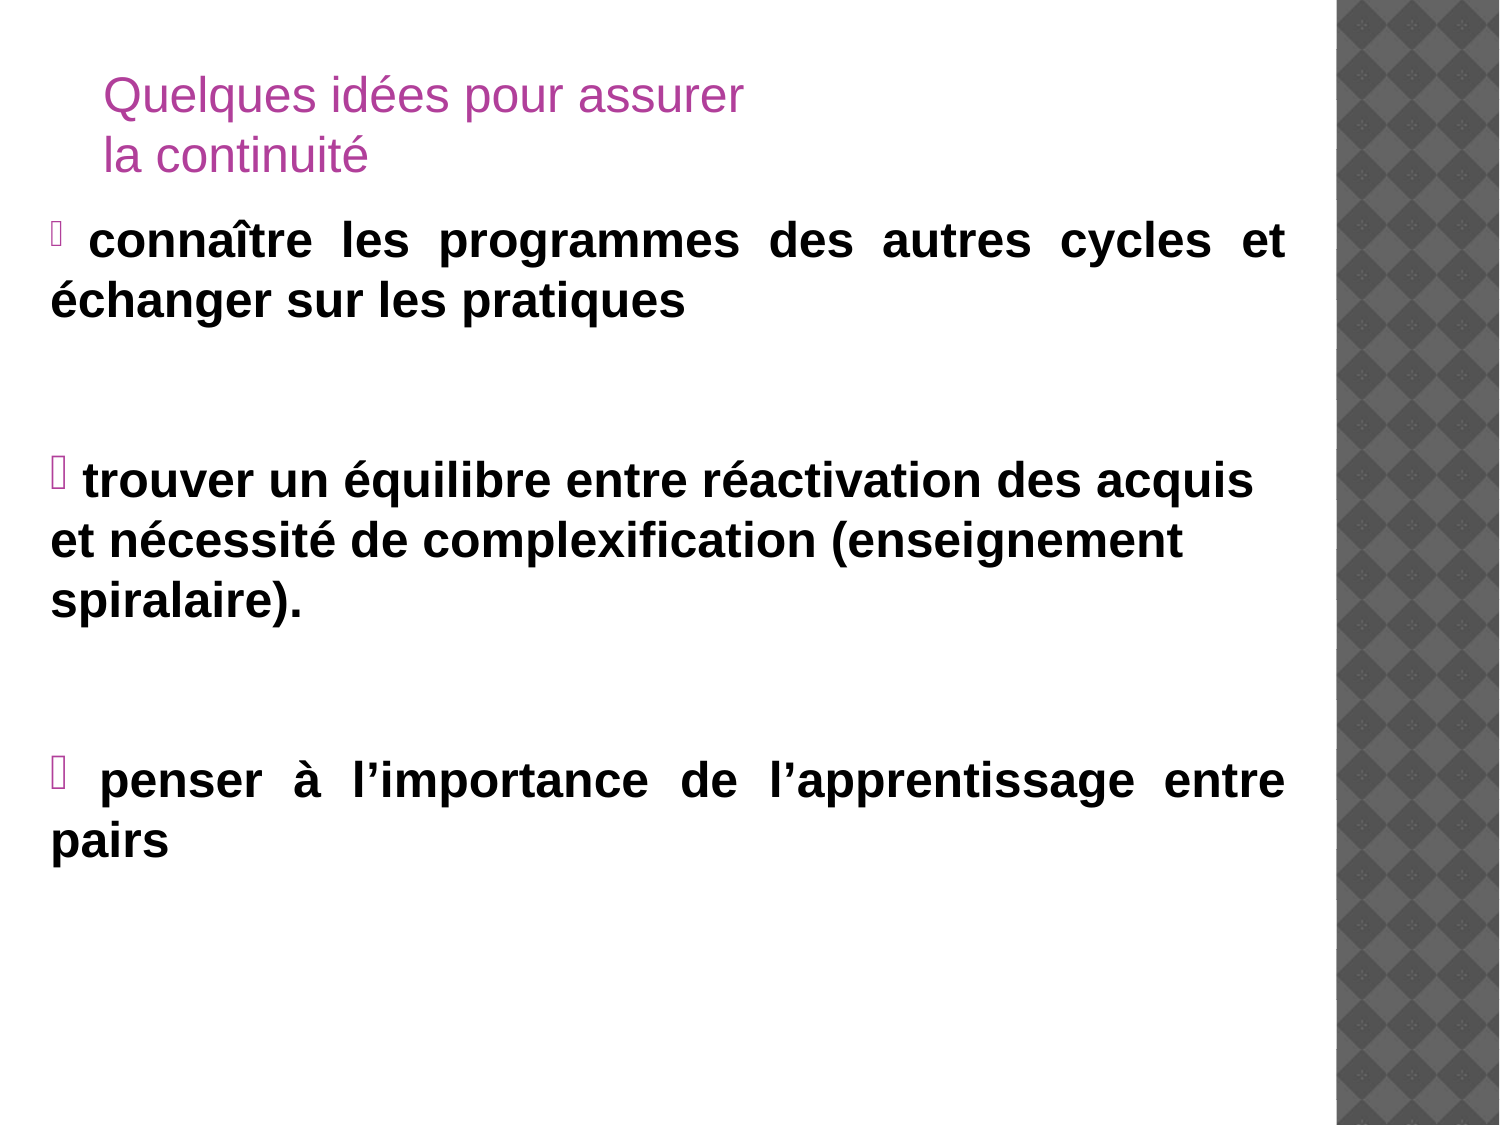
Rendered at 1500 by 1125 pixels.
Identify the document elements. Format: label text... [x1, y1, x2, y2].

text_box Quelques idées pour assurer la continuité [88, 54, 774, 190]
list connaître les programmes des autres cycles et échanger sur les pratiques trouver un équilibre entre réactivation des acquis et nécessité de complexification (enseignement spiralaire). penser à l’importance de l’apprentissage entre pairs [35, 200, 1301, 1011]
picture [1336, 0, 1500, 1125]
